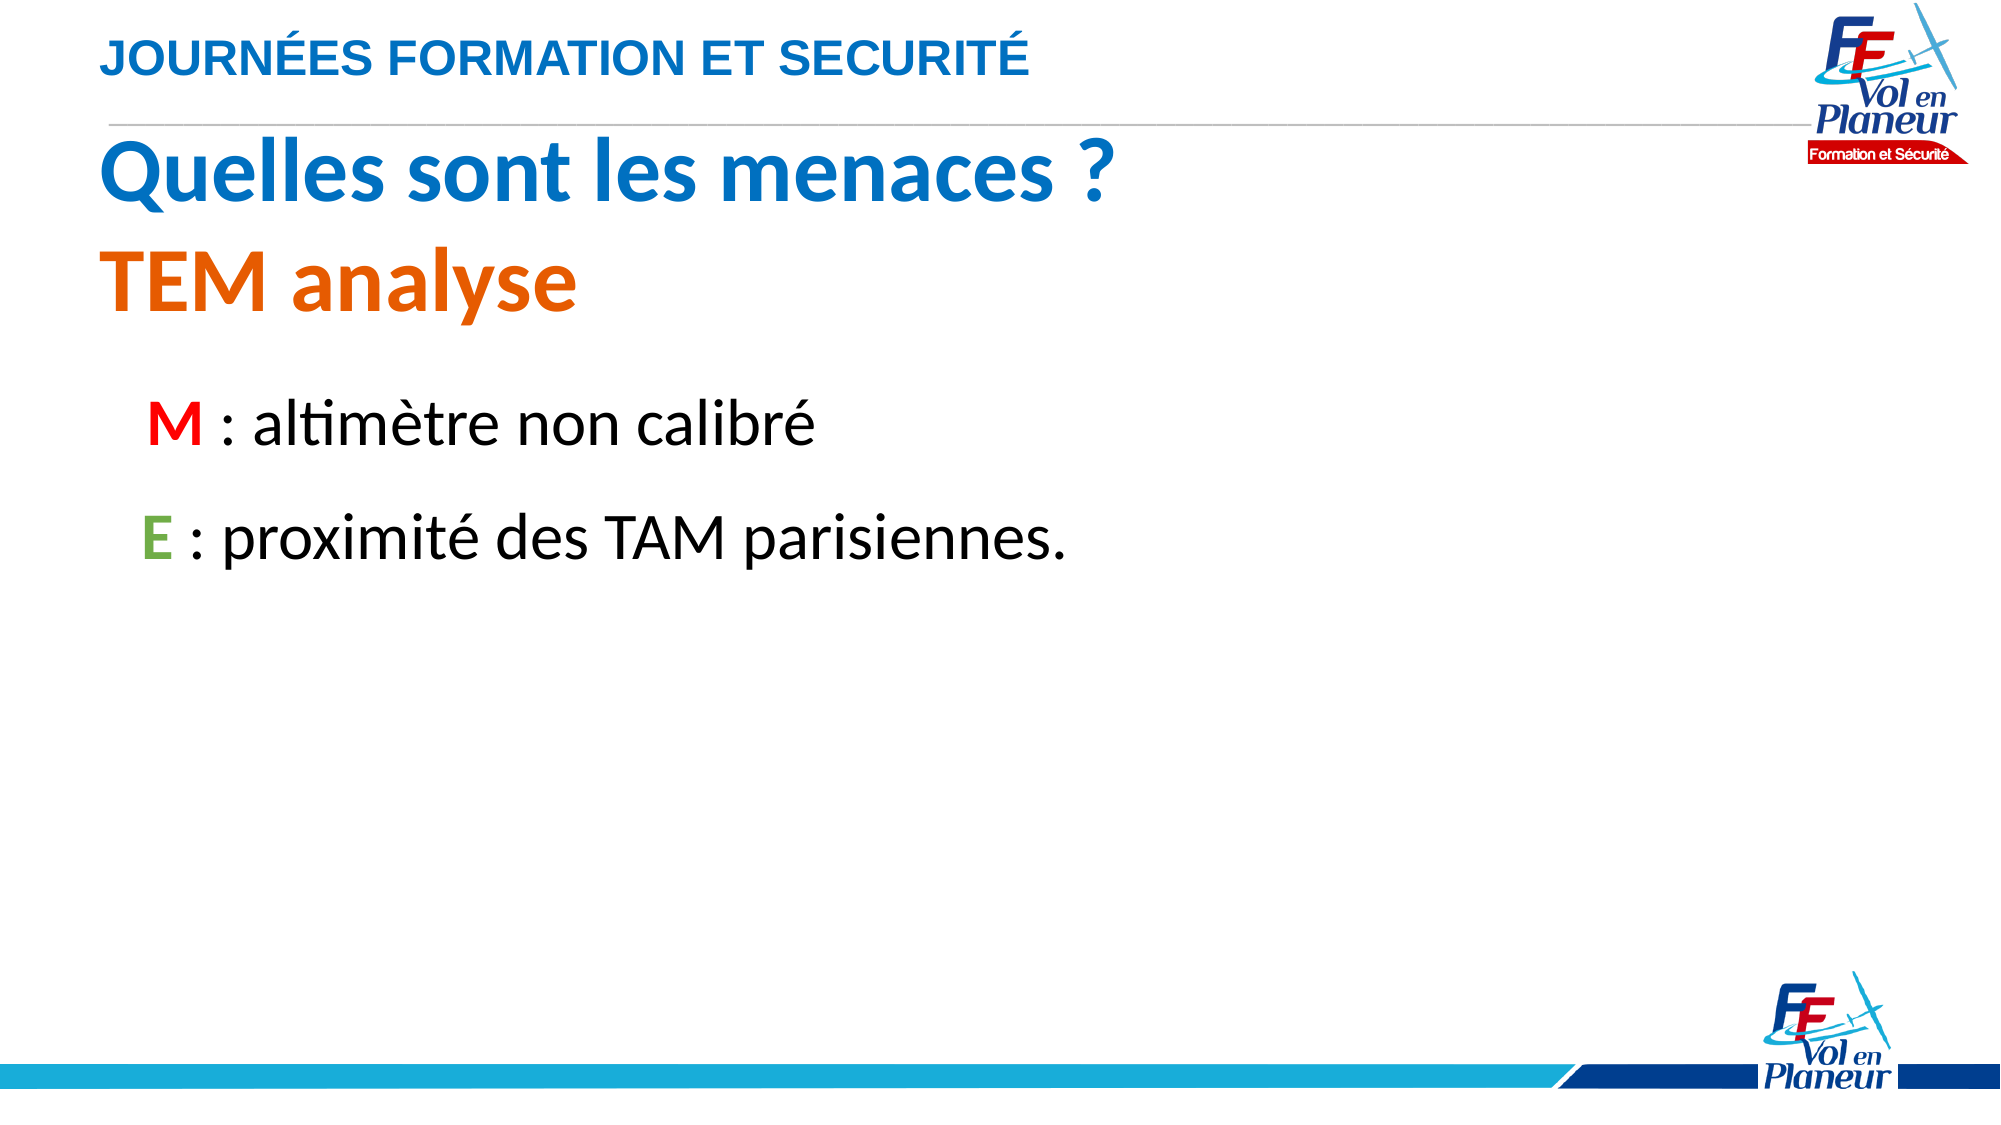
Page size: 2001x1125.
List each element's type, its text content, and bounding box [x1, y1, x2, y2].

text_box E : proximité des TAM parisiennes. [126, 485, 1547, 581]
list JOURNÉES FORMATION ET SECURITÉ [70, 24, 1547, 93]
text_box Quelles sont les menaces ? TEM analyse [84, 102, 1289, 337]
picture [1759, 2, 2000, 165]
text_box M : altimètre non calibré [132, 371, 1133, 466]
picture [0, 959, 2000, 1125]
